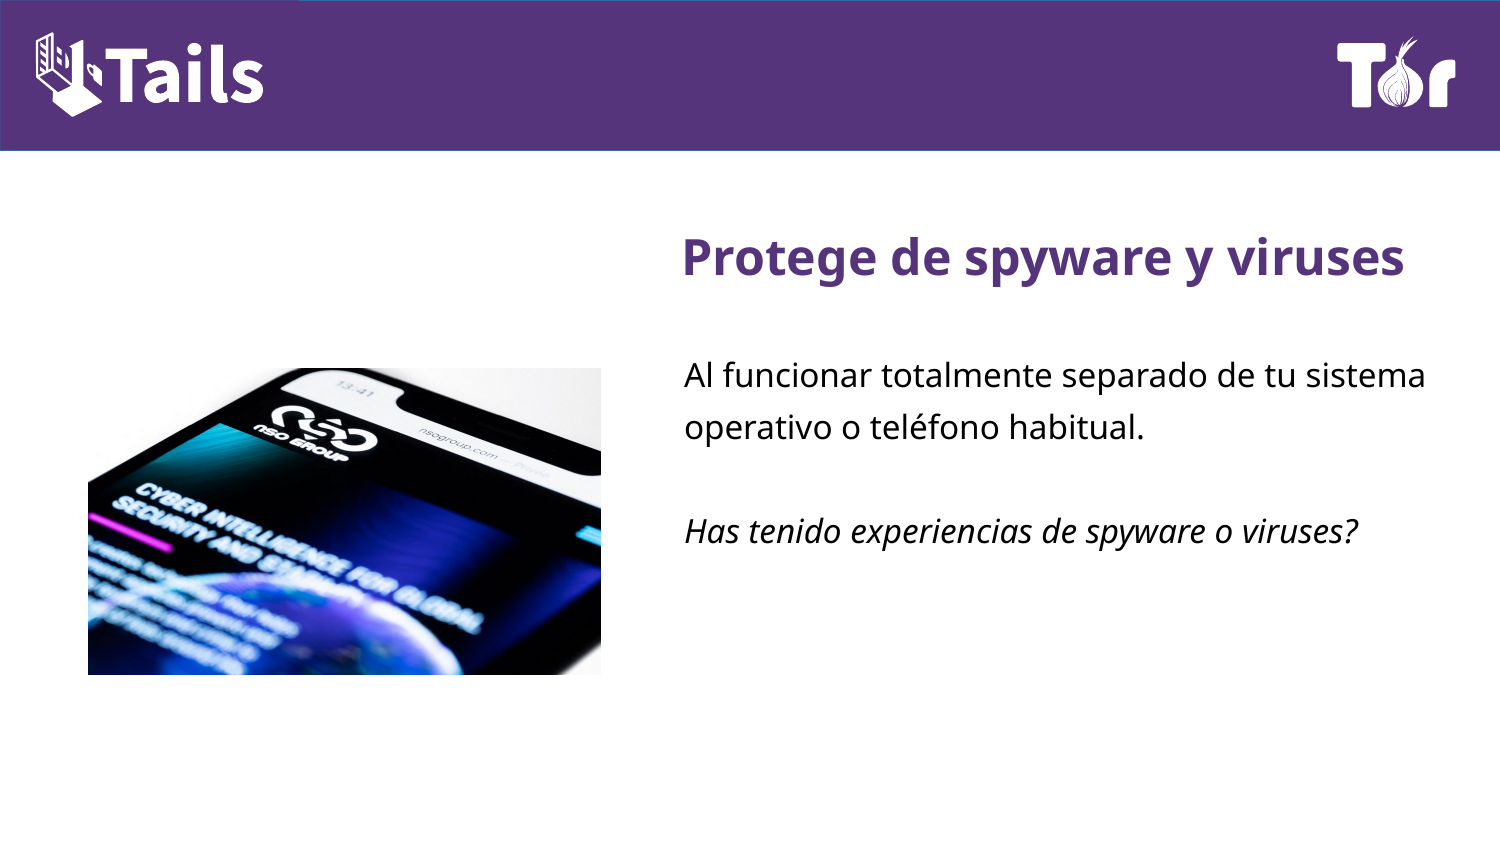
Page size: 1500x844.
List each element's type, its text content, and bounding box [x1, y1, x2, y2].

picture [88, 368, 601, 676]
text_box Al funcionar totalmente separado de tu sistema operativo o teléfono habitual. Has tenido experiencias de spyware o viruses? [669, 337, 1457, 593]
title Protege de spyware y viruses [681, 192, 1426, 319]
